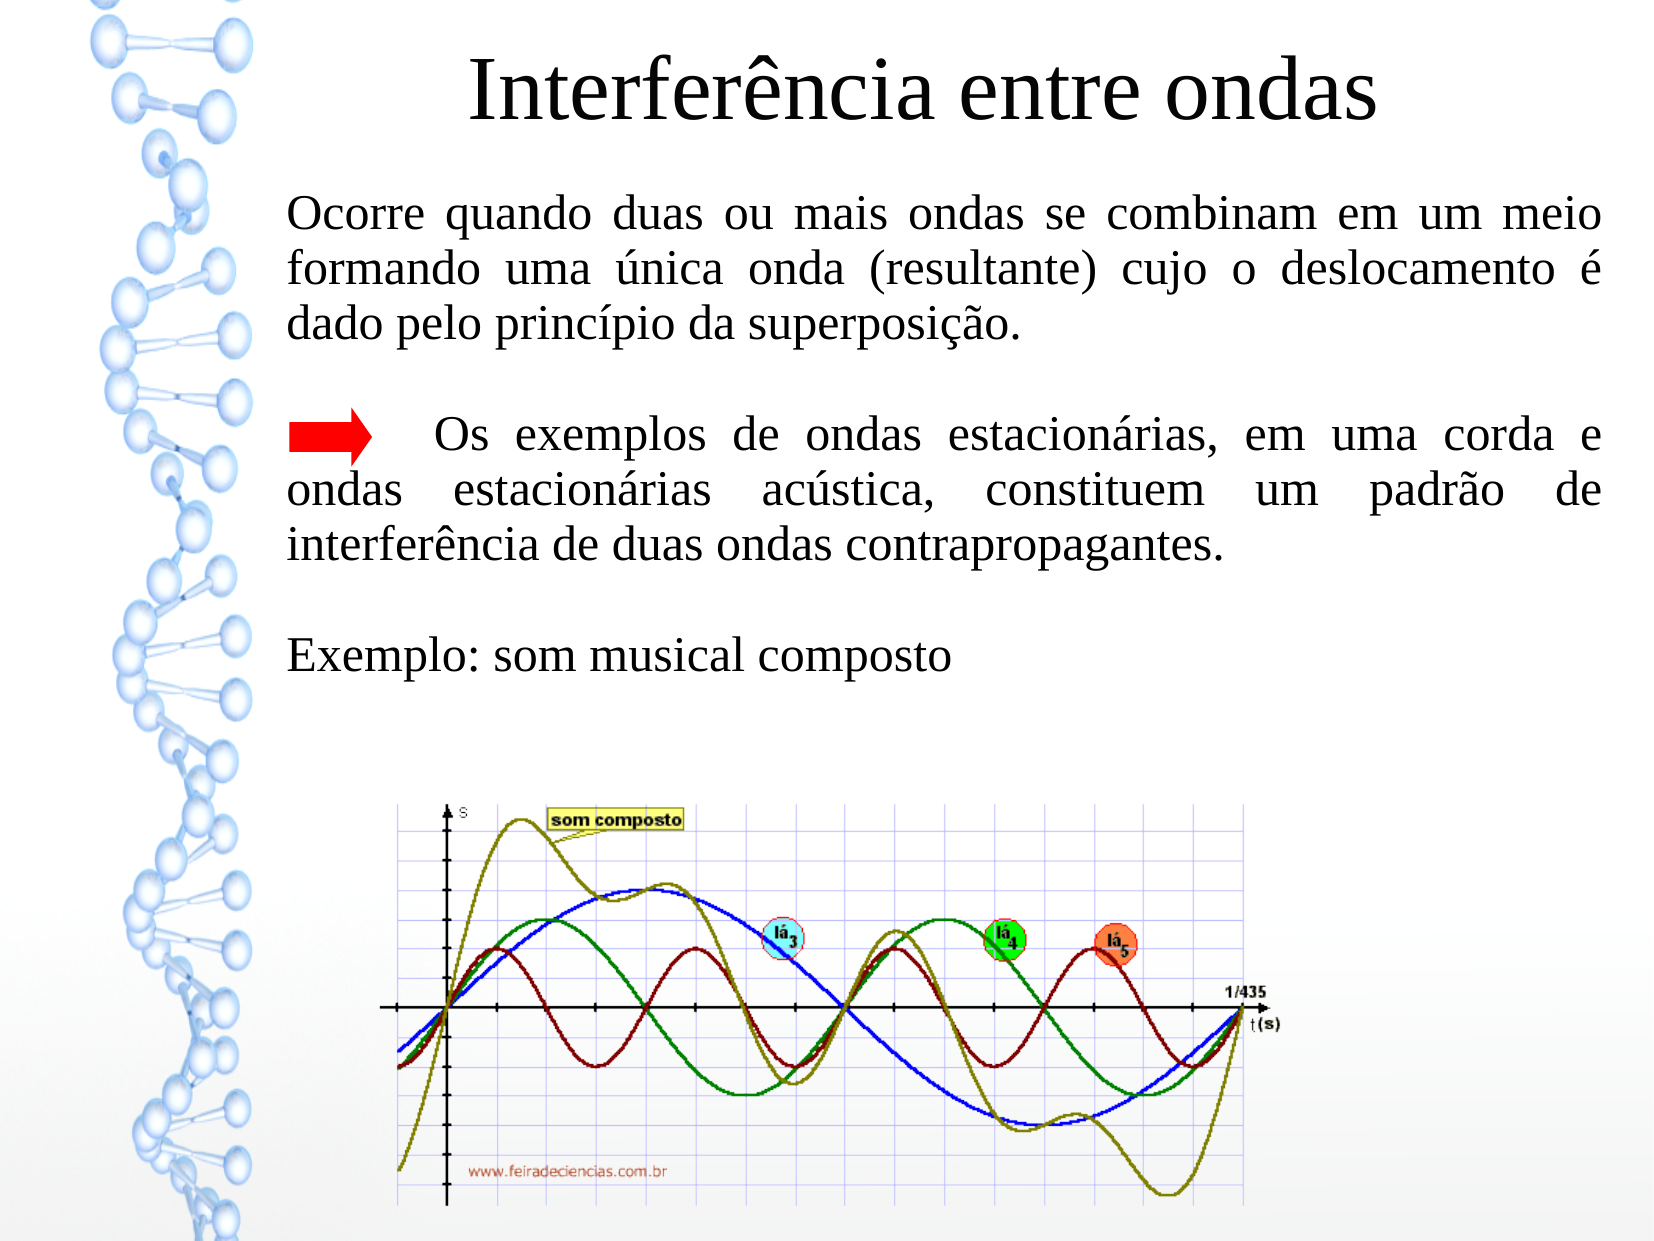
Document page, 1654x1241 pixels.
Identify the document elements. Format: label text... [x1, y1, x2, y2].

picture [0, 0, 1654, 1241]
title Interferência entre ondas [265, 37, 1583, 140]
text_box Ocorre quando duas ou mais ondas se combinam em um meio formando uma única onda (resultante) cujo o deslocamento é dado pelo princípio da superposição. Os exemplos de ondas estacionárias, em uma corda e ondas estacionárias acústica, constituem um padrão de interferência de duas ondas contrapropagantes. Exemplo: som musical composto [271, 177, 1619, 745]
text_box [289, 407, 373, 467]
